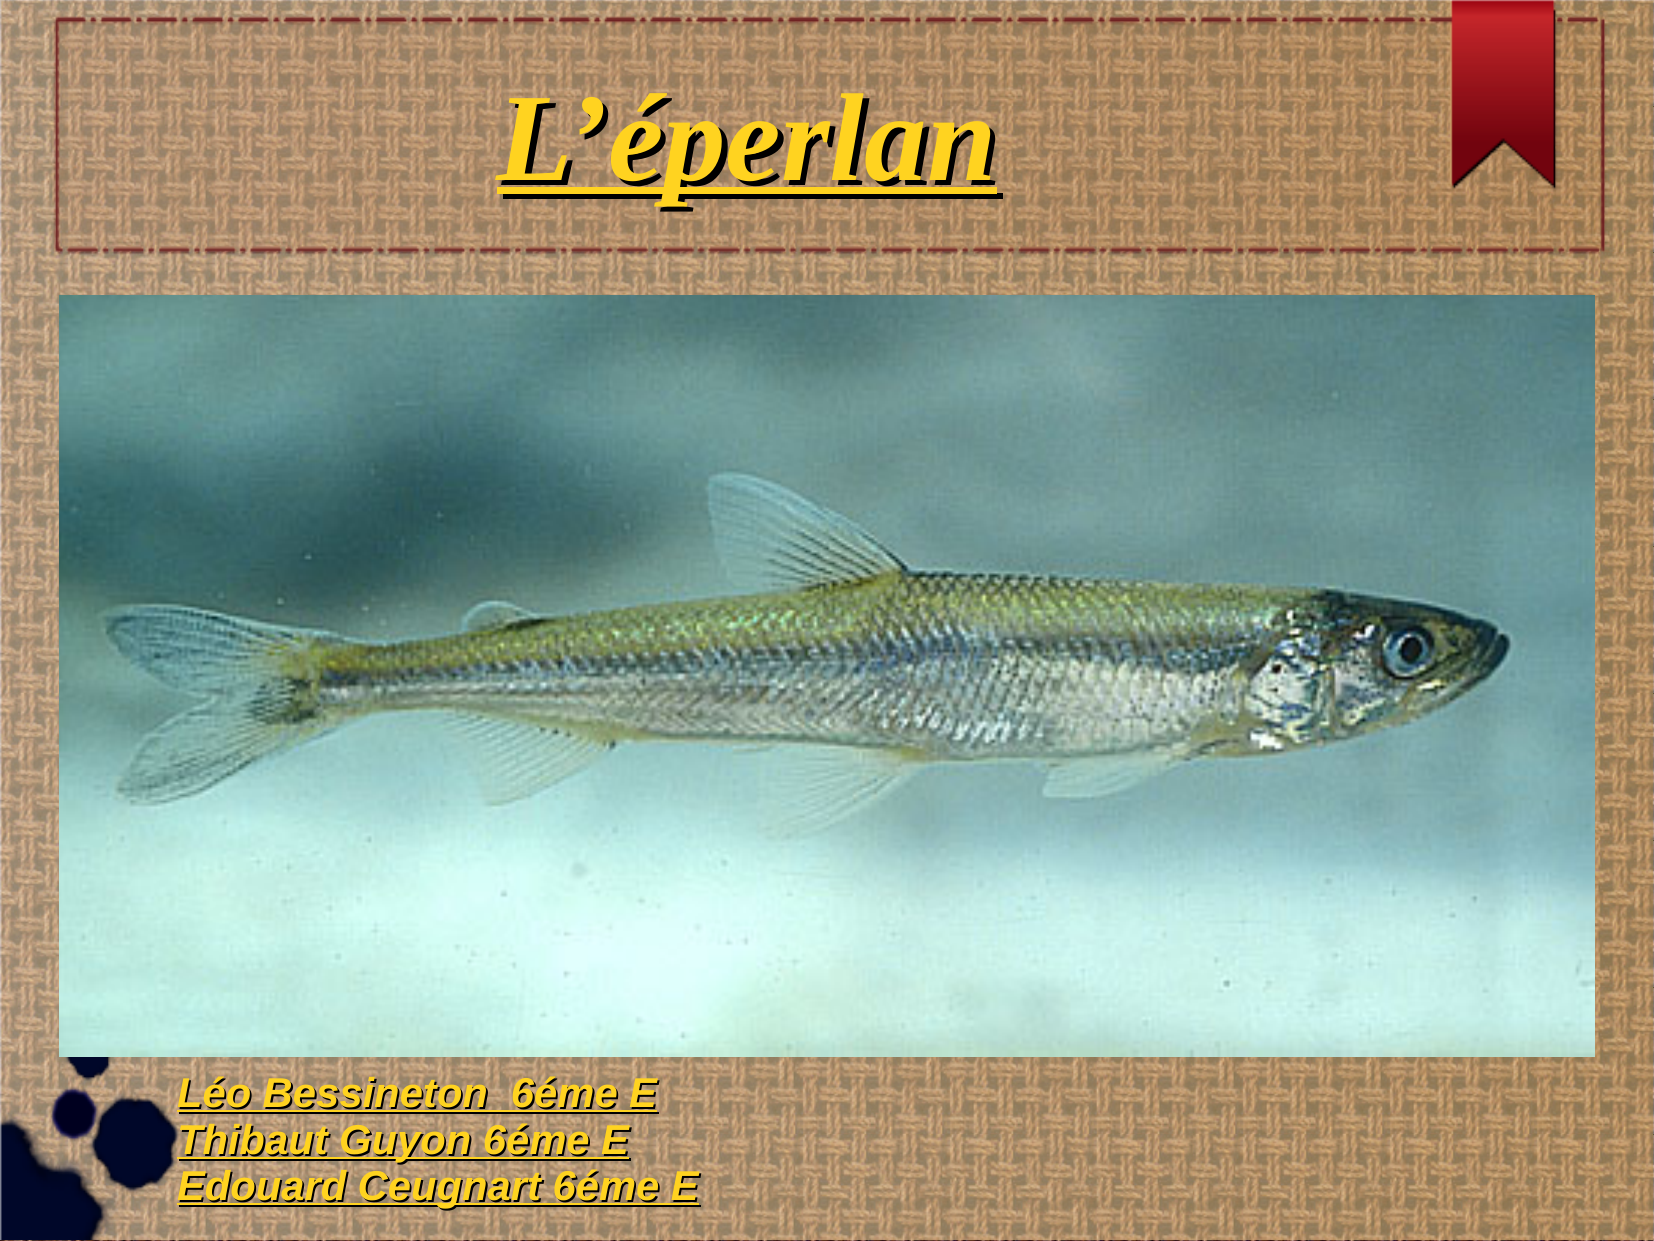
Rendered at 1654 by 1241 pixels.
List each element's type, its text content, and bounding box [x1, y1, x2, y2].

text_box Léo Bessineton 6éme E Thibaut Guyon 6éme E Edouard Ceugnart 6éme E [162, 1062, 875, 1223]
title L’éperlan [82, 47, 1412, 229]
picture [0, 0, 1654, 1241]
